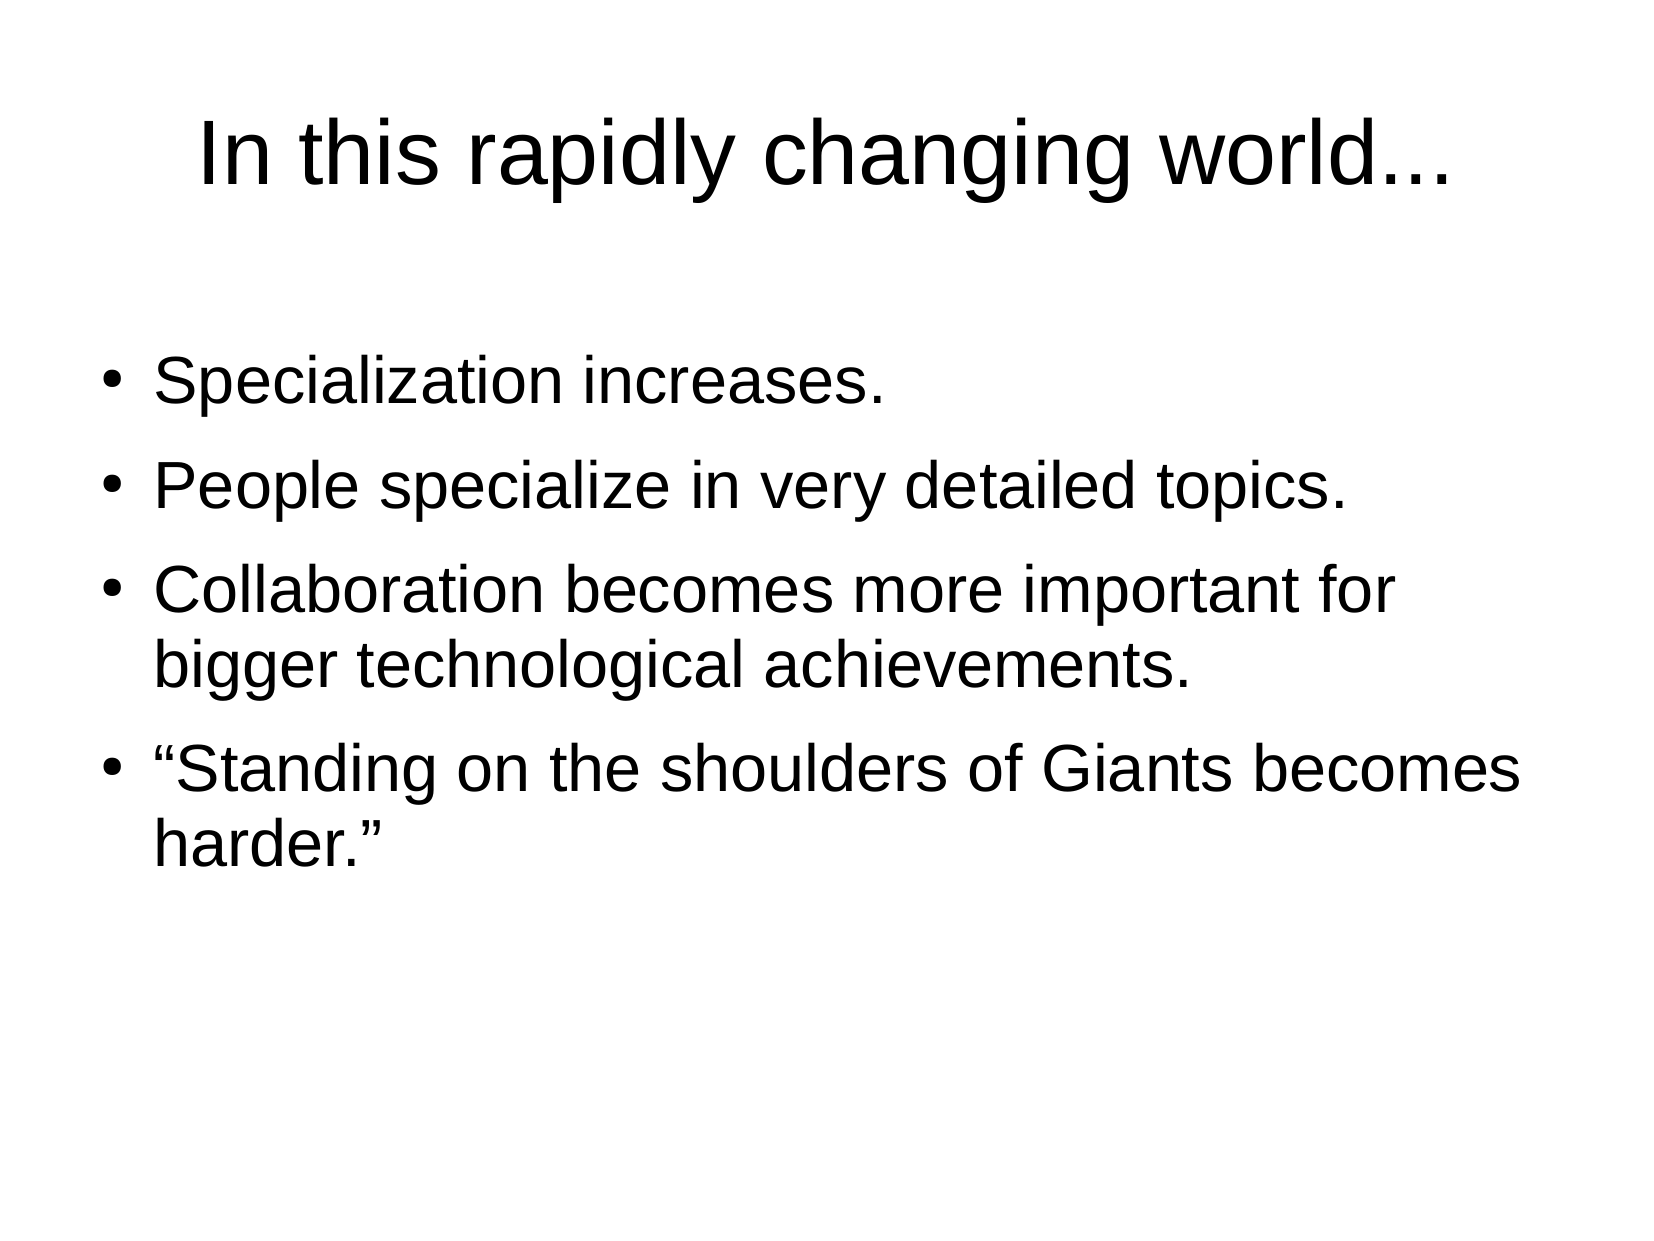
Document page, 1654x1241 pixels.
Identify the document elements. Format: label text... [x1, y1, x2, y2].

list Specialization increases. People specialize in very detailed topics. Collaboration becomes more important for bigger technological achievements. “Standing on the shoulders of Giants becomes harder.” [82, 343, 1571, 1063]
title In this rapidly changing world... [82, 49, 1571, 257]
